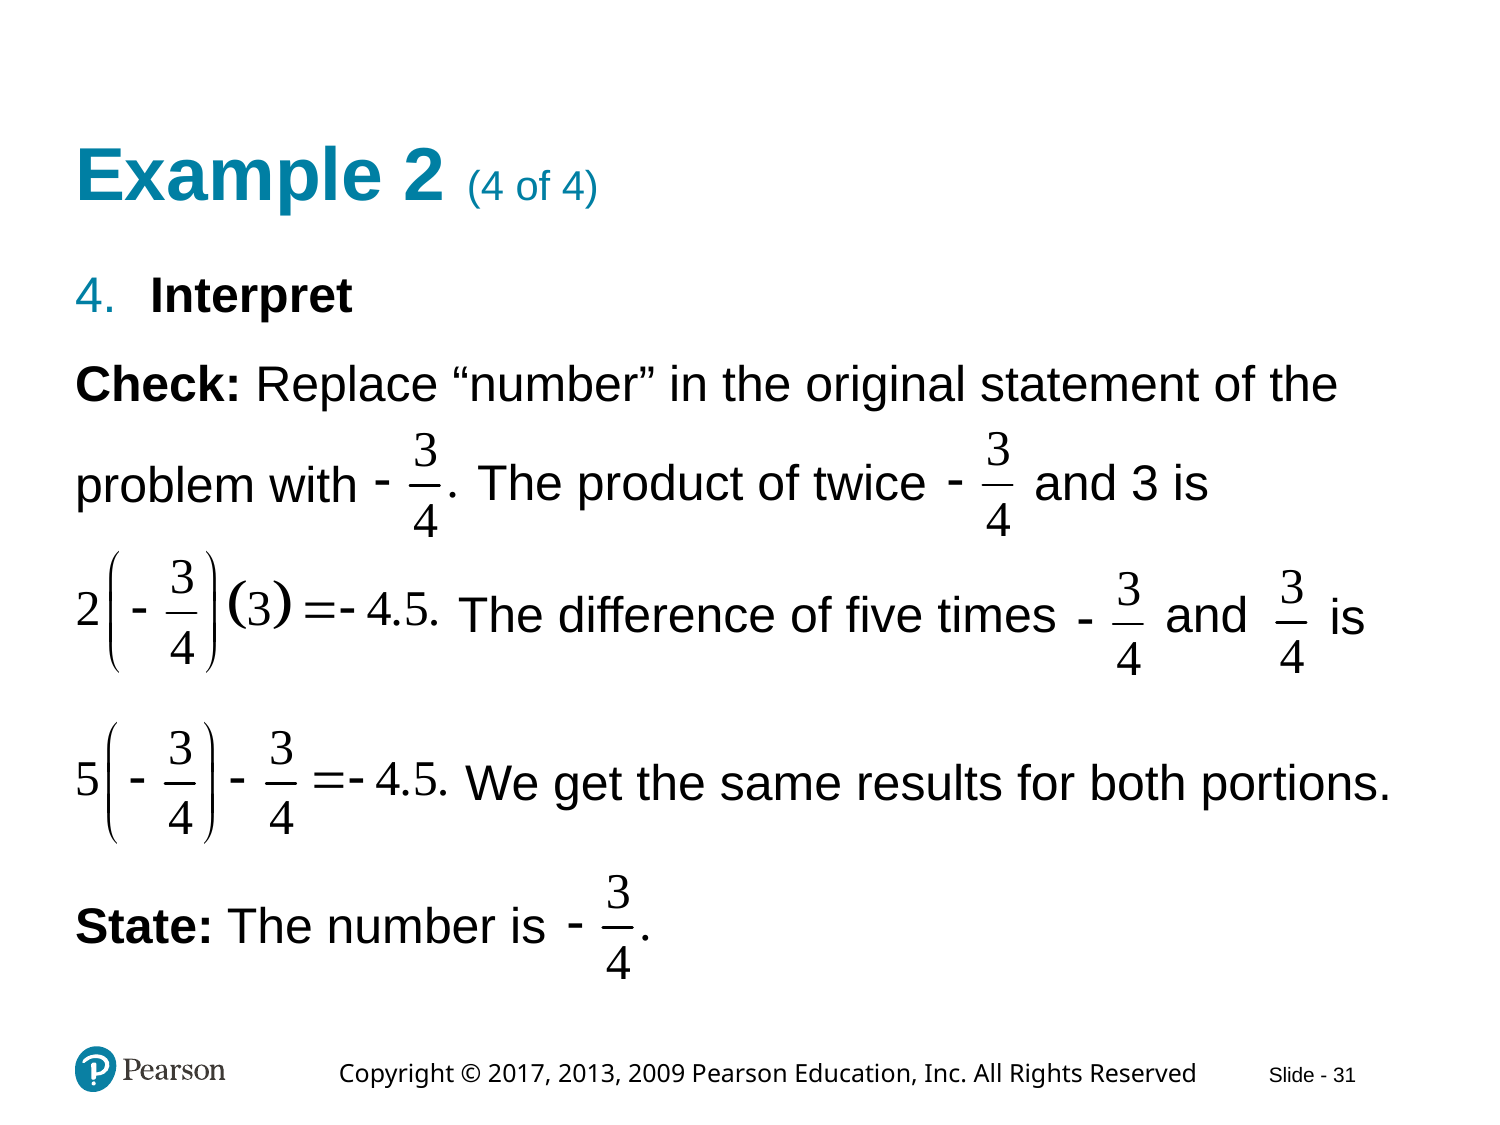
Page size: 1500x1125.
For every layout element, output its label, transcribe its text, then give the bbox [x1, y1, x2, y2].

list and [1165, 582, 1266, 640]
chart [73, 716, 451, 850]
list and 3 is [1034, 450, 1225, 524]
list We get the same results for both portions. [465, 750, 1428, 815]
list problem with [75, 452, 371, 526]
chart [371, 423, 459, 542]
chart [564, 865, 652, 984]
chart [1272, 559, 1312, 679]
chart [72, 546, 442, 680]
chart [1074, 561, 1148, 681]
list ​Interpret [75, 262, 375, 327]
list The product of twice [476, 450, 938, 524]
list The difference of five times [457, 582, 1063, 655]
chart [944, 422, 1018, 542]
list Check: Replace “number” in the original statement of the [75, 351, 1425, 413]
title Example 2 (4 of 4) [75, 35, 1425, 216]
list State: The number is [75, 893, 550, 962]
list is [1329, 584, 1391, 658]
